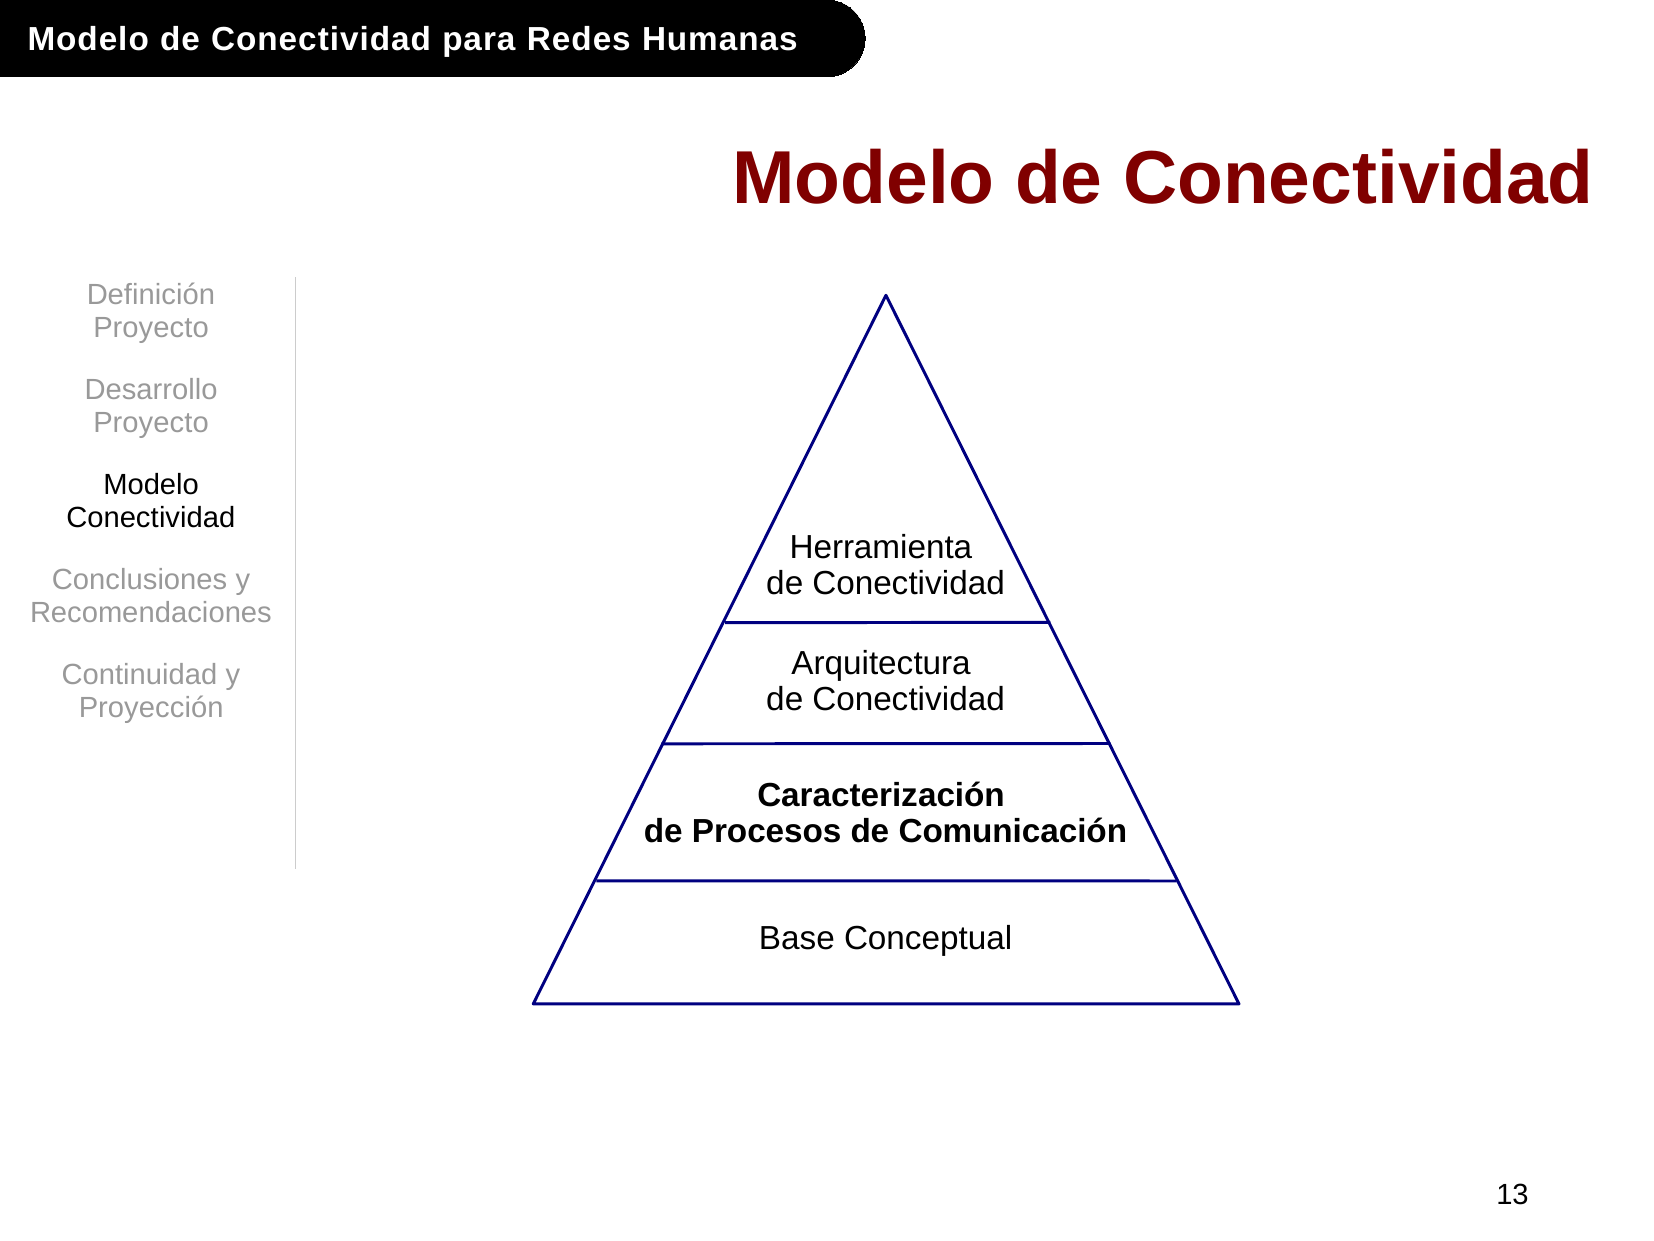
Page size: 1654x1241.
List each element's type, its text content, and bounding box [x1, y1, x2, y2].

text_box Herramienta de Conectividad [766, 530, 1006, 612]
title Modelo de Conectividad [118, 118, 1595, 237]
text_box Base Conceptual [758, 920, 1013, 963]
list Definición Proyecto Desarrollo Proyecto Modelo Conectividad Conclusiones y Recomendaciones Continuidad y Proyección [17, 277, 285, 862]
text_box Arquitectura de Conectividad [766, 646, 1006, 728]
text_box Caracterización de Procesos de Comunicación [643, 778, 1128, 863]
